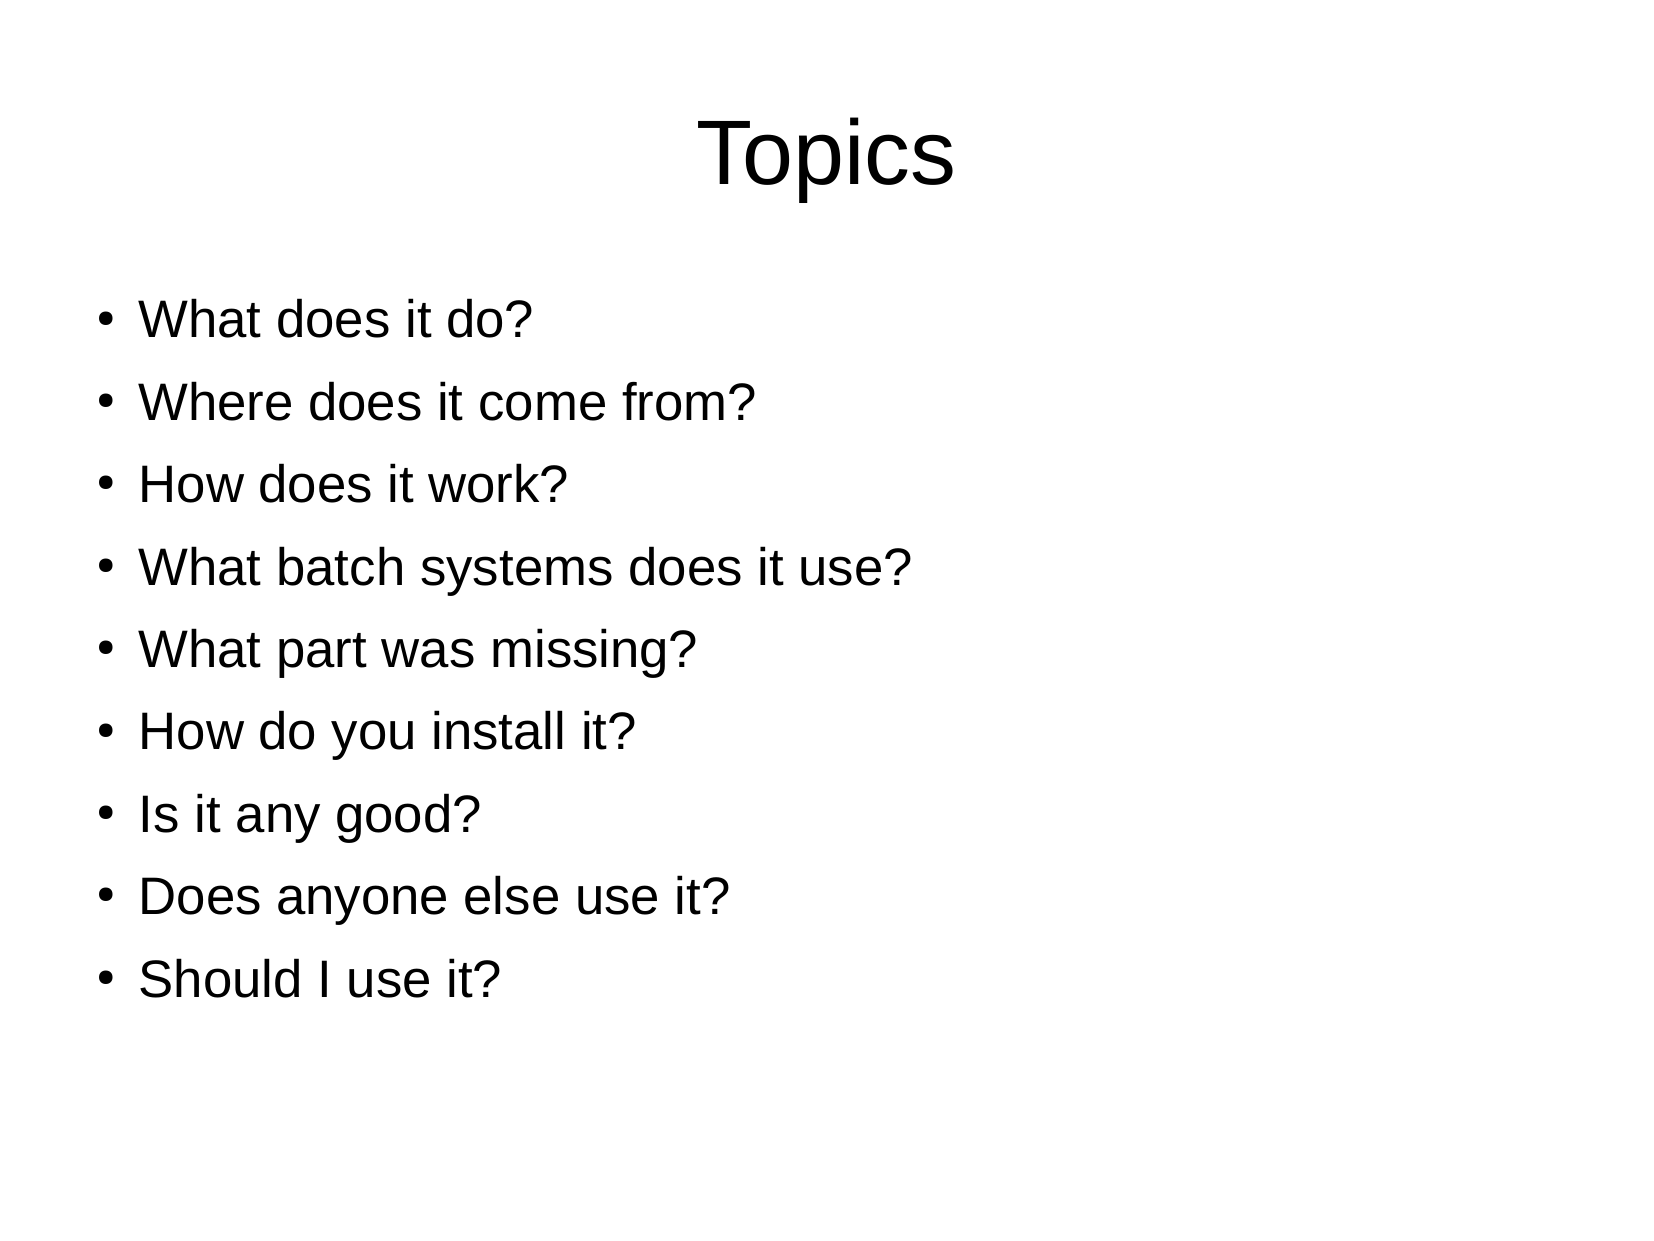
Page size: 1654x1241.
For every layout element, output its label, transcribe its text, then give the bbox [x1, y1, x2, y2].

title Topics [82, 49, 1571, 257]
list What does it do? Where does it come from? How does it work? What batch systems does it use? What part was missing? How do you install it? Is it any good? Does anyone else use it? Should I use it? [82, 290, 1571, 1010]
